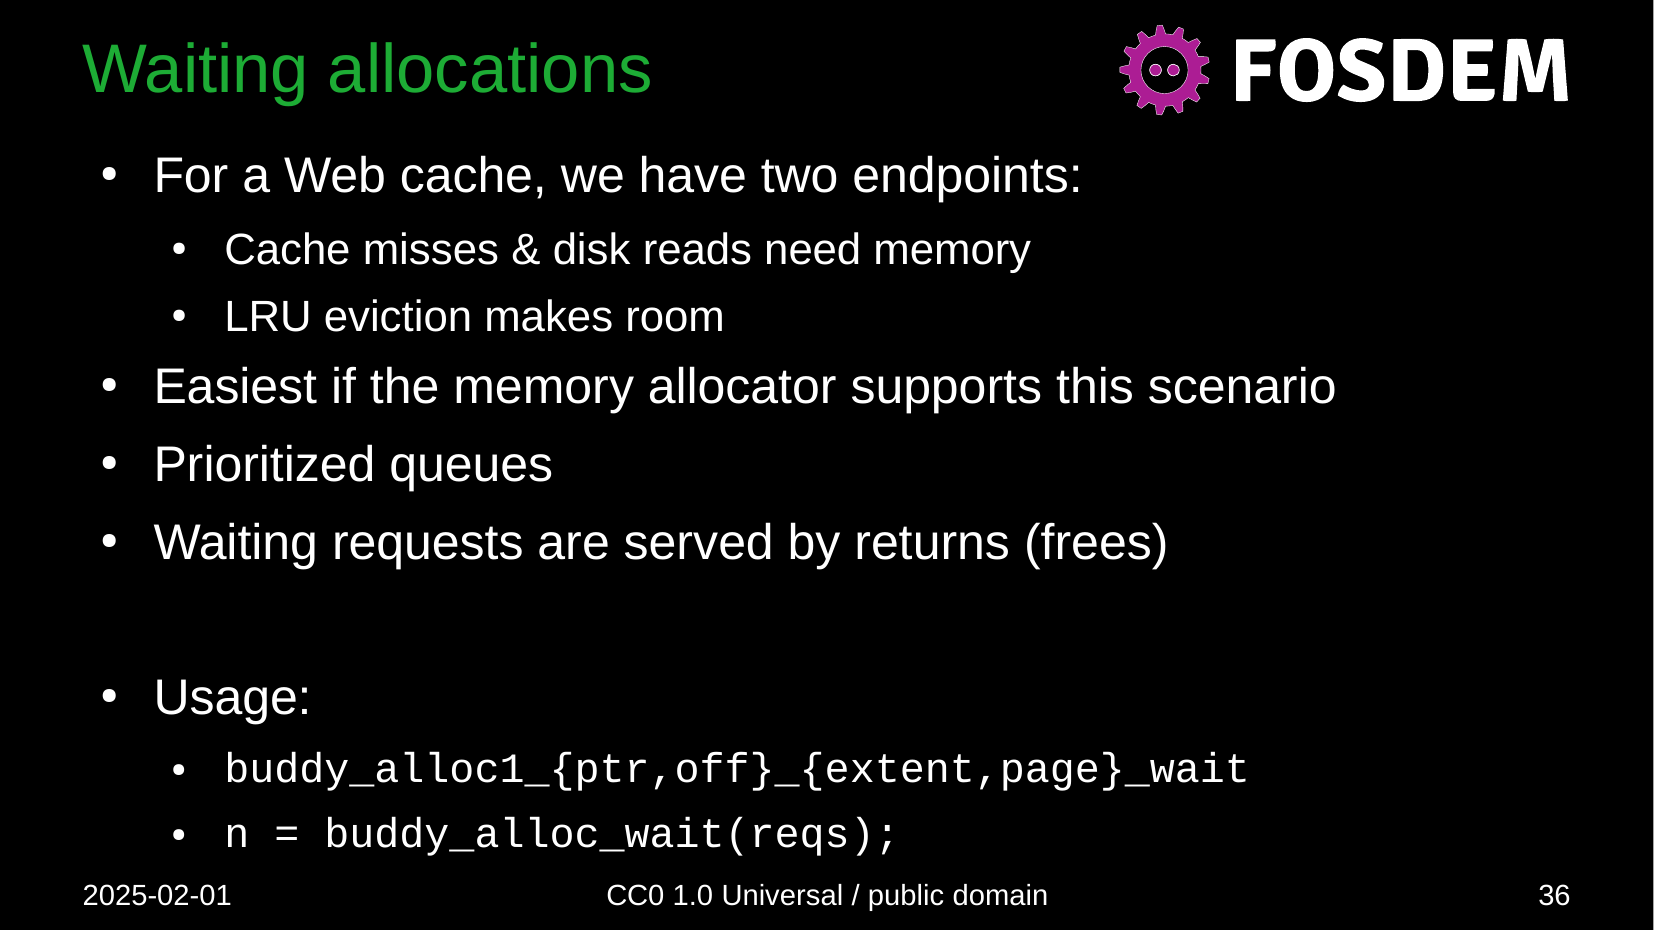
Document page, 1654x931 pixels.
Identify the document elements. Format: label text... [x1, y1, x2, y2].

list For a Web cache, we have two endpoints: Cache misses & disk reads need memory LRU eviction makes room Easiest if the memory allocator supports this scenario Prioritized queues Waiting requests are served by returns (frees) Usage: buddy_alloc1_{ptr,off}_{extent,page}_wait n = buddy_alloc_wait(reqs); [82, 147, 1571, 890]
title Waiting allocations [82, 30, 1004, 108]
